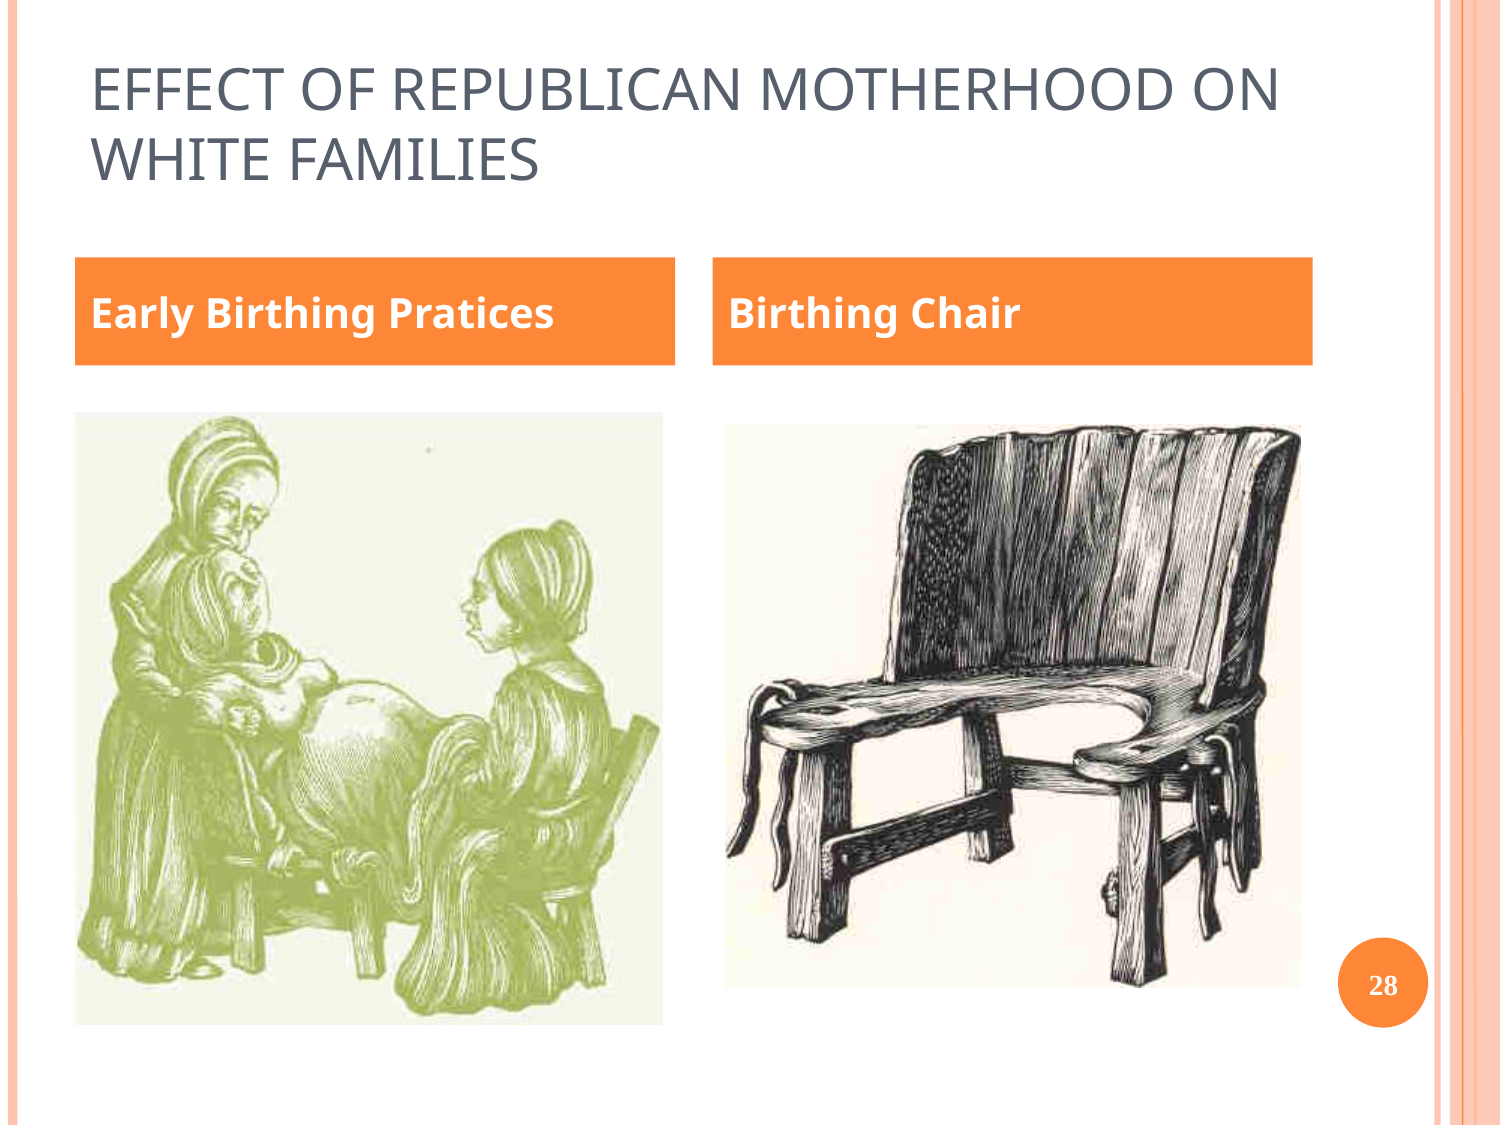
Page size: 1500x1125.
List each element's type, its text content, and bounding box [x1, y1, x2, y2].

text_box [1333, 940, 1434, 1027]
list Birthing Chair [712, 257, 1313, 366]
picture [725, 425, 1301, 988]
picture [75, 412, 663, 1026]
title Effect of Republican Motherhood on White Families [75, 44, 1363, 175]
list Early Birthing Pratices [75, 257, 676, 366]
